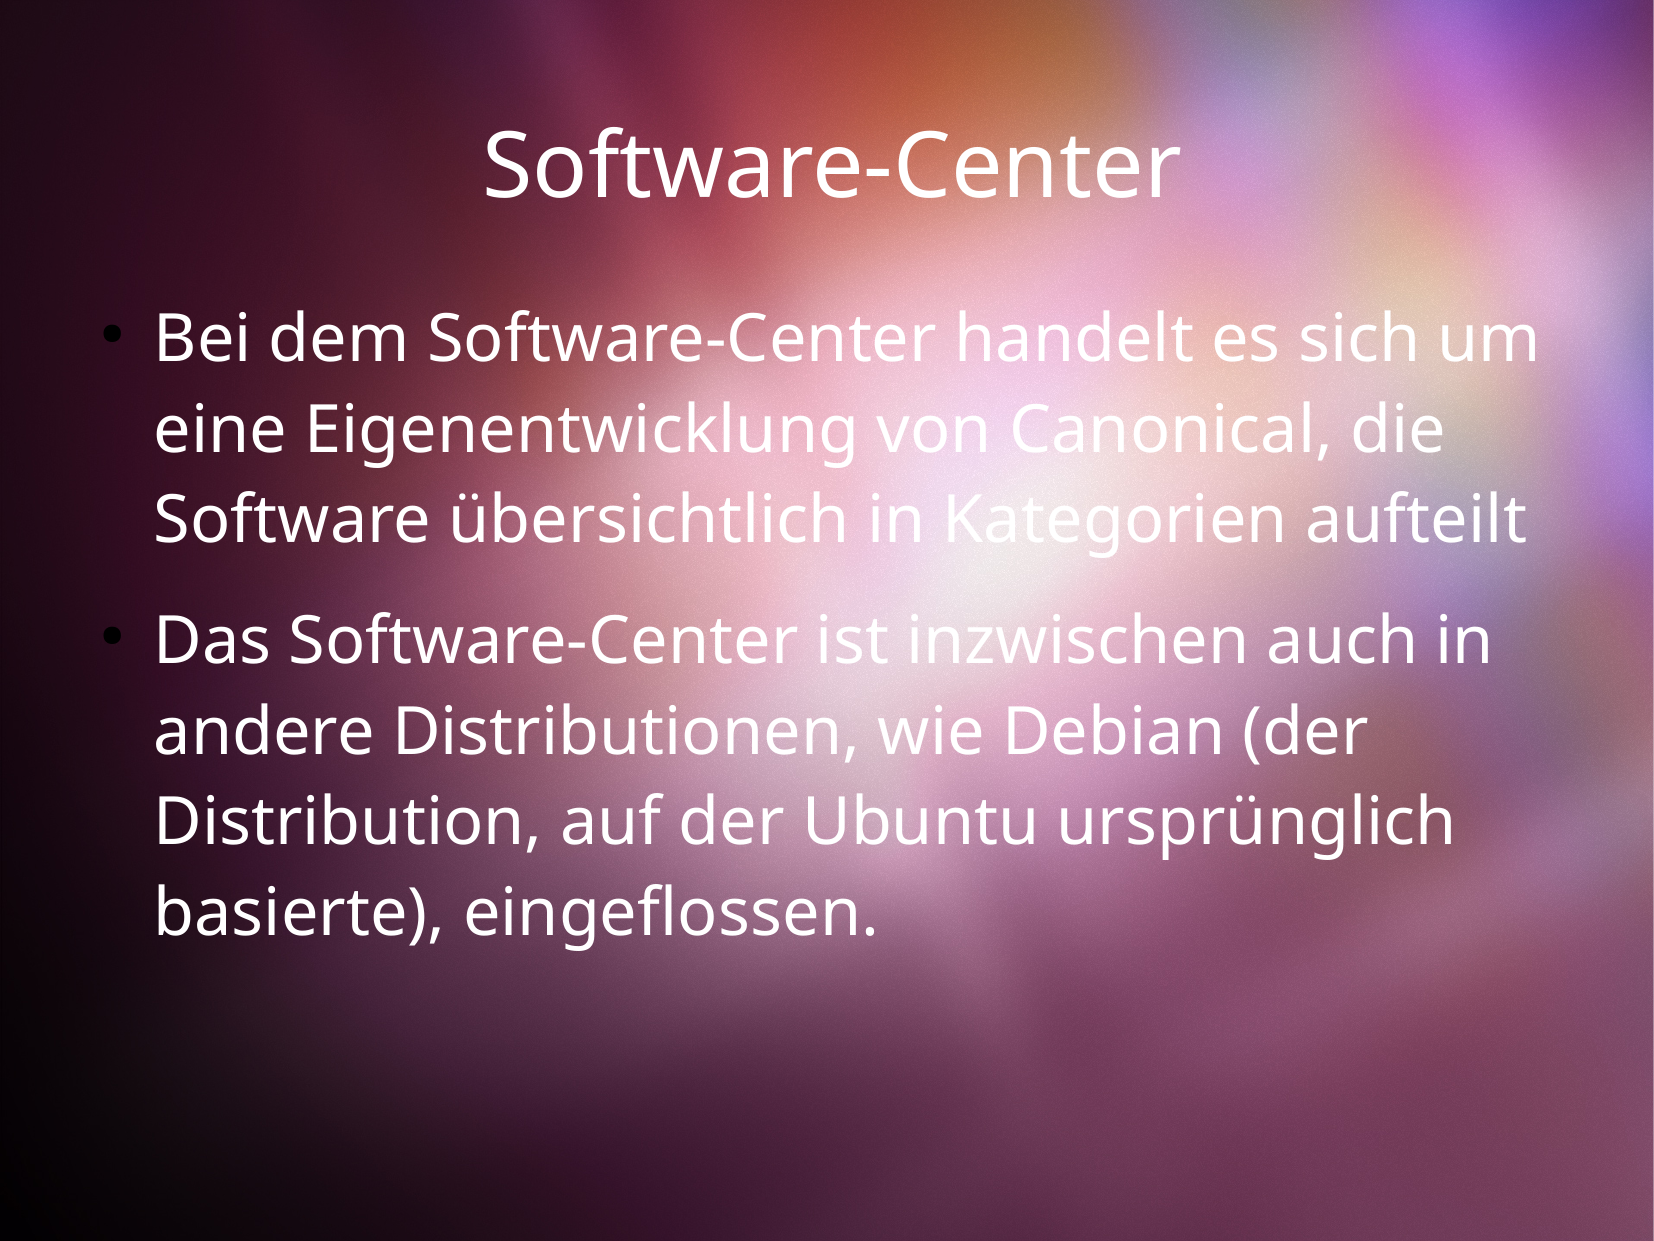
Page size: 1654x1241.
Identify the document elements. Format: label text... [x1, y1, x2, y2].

picture [0, 0, 1654, 1241]
list Bei dem Software-Center handelt es sich um eine Eigenentwicklung von Canonical, die Software übersichtlich in Kategorien aufteilt Das Software-Center ist inzwischen auch in andere Distributionen, wie Debian (der Distribution, auf der Ubuntu ursprünglich basierte), eingeflossen. [82, 290, 1571, 1109]
title Software-Center [88, 58, 1577, 266]
